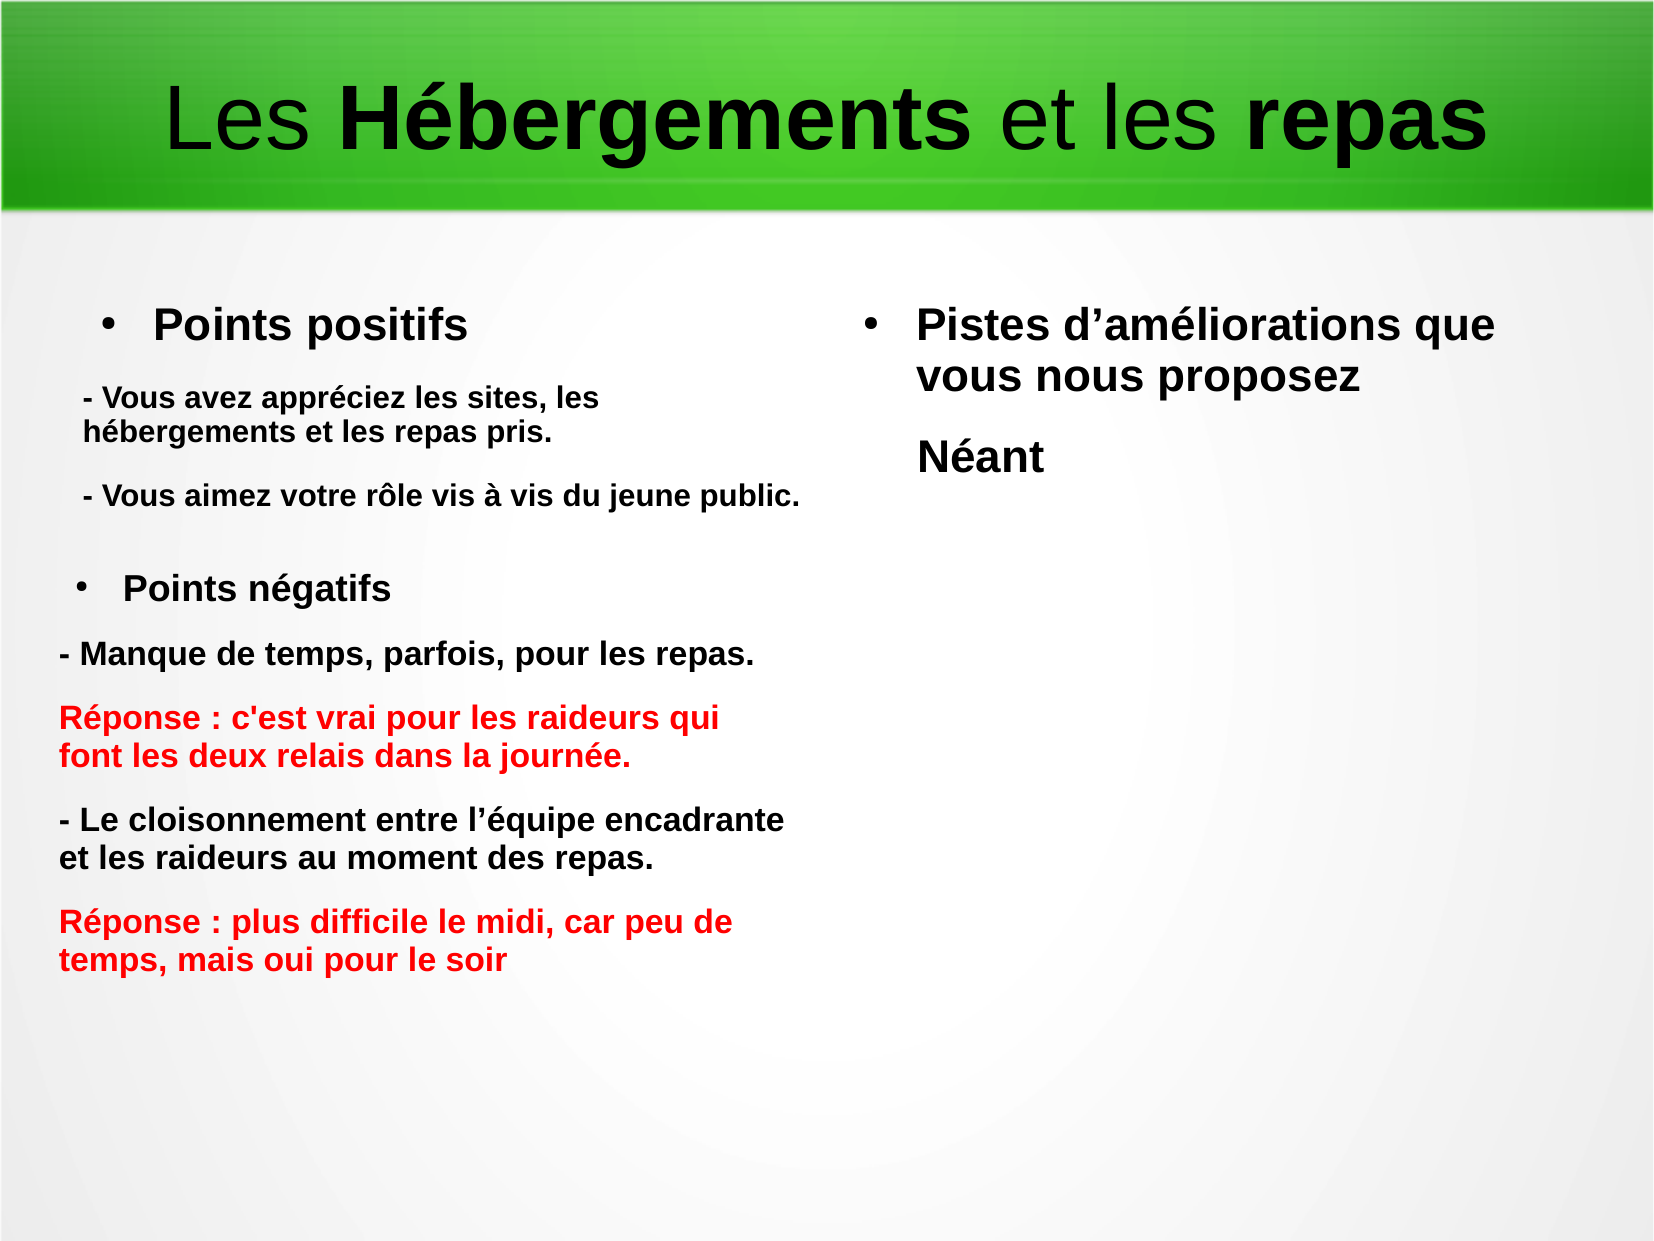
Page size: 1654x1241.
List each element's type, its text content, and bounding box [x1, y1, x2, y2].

list Points positifs - Vous avez appréciez les sites, les hébergements et les repas pris. - Vous aimez votre rôle vis à vis du jeune public. [82, 299, 809, 709]
list Pistes d’améliorations que vous nous proposez Néant [845, 299, 1572, 1019]
list Points négatifs - Manque de temps, parfois, pour les repas. Réponse : c'est vrai pour les raideurs qui font les deux relais dans la journée. - Le cloisonnement entre l’équipe encadrante et les raideurs au moment des repas. Réponse : plus difficile le midi, car peu de temps, mais oui pour le soir [59, 566, 786, 993]
picture [0, 0, 1654, 1241]
title Les Hébergements et les repas [82, 47, 1571, 189]
